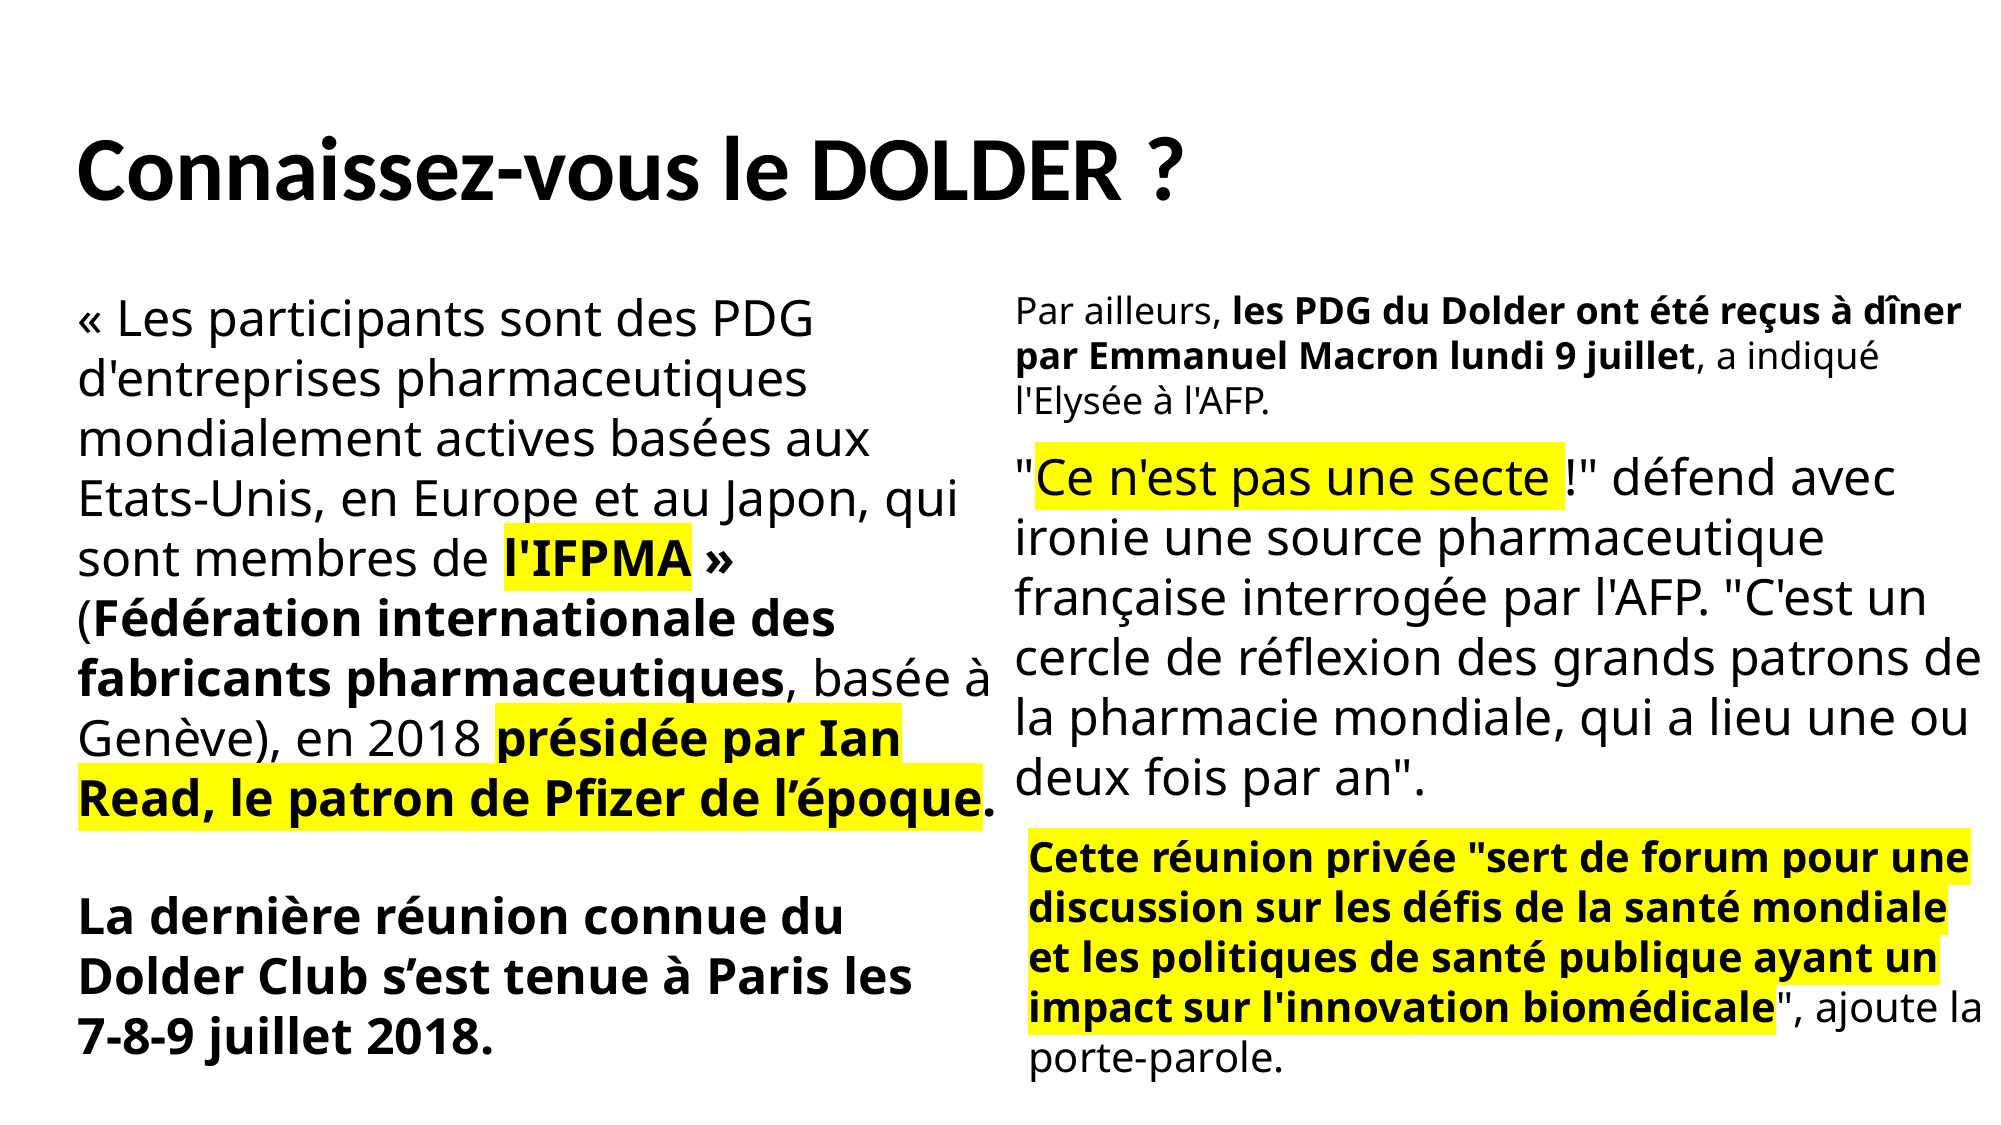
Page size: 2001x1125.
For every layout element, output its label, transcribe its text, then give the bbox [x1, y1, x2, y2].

text_box Cette réunion privée "sert de forum pour une discussion sur les défis de la santé mondiale et les politiques de santé publique ayant un impact sur l'innovation biomédicale", ajoute la porte-parole. [1013, 823, 2000, 1125]
text_box La dernière réunion connue du Dolder Club s’est tenue à Paris les 7-8-9 juillet 2018. [63, 877, 966, 1072]
title Connaissez-vous le DOLDER ? [62, 62, 1788, 280]
text_box "Ce n'est pas une secte !" défend avec ironie une source pharmaceutique française interrogée par l'AFP. "C'est un cercle de réflexion des grands patrons de la pharmacie mondiale, qui a lieu une ou deux fois par an". [1013, 438, 2000, 823]
text_box Par ailleurs, les PDG du Dolder ont été reçus à dîner par Emmanuel Macron lundi 9 juillet, a indiqué l'Elysée à l'AFP. [1000, 279, 2000, 429]
text_box « Les participants sont des PDG d'entreprises pharmaceutiques mondialement actives basées aux Etats-Unis, en Europe et au Japon, qui sont membres de l'IFPMA » (Fédération internationale des fabricants pharmaceutiques, basée à Genève), en 2018 présidée par Ian Read, le patron de Pfizer de l’époque. [63, 279, 1013, 835]
